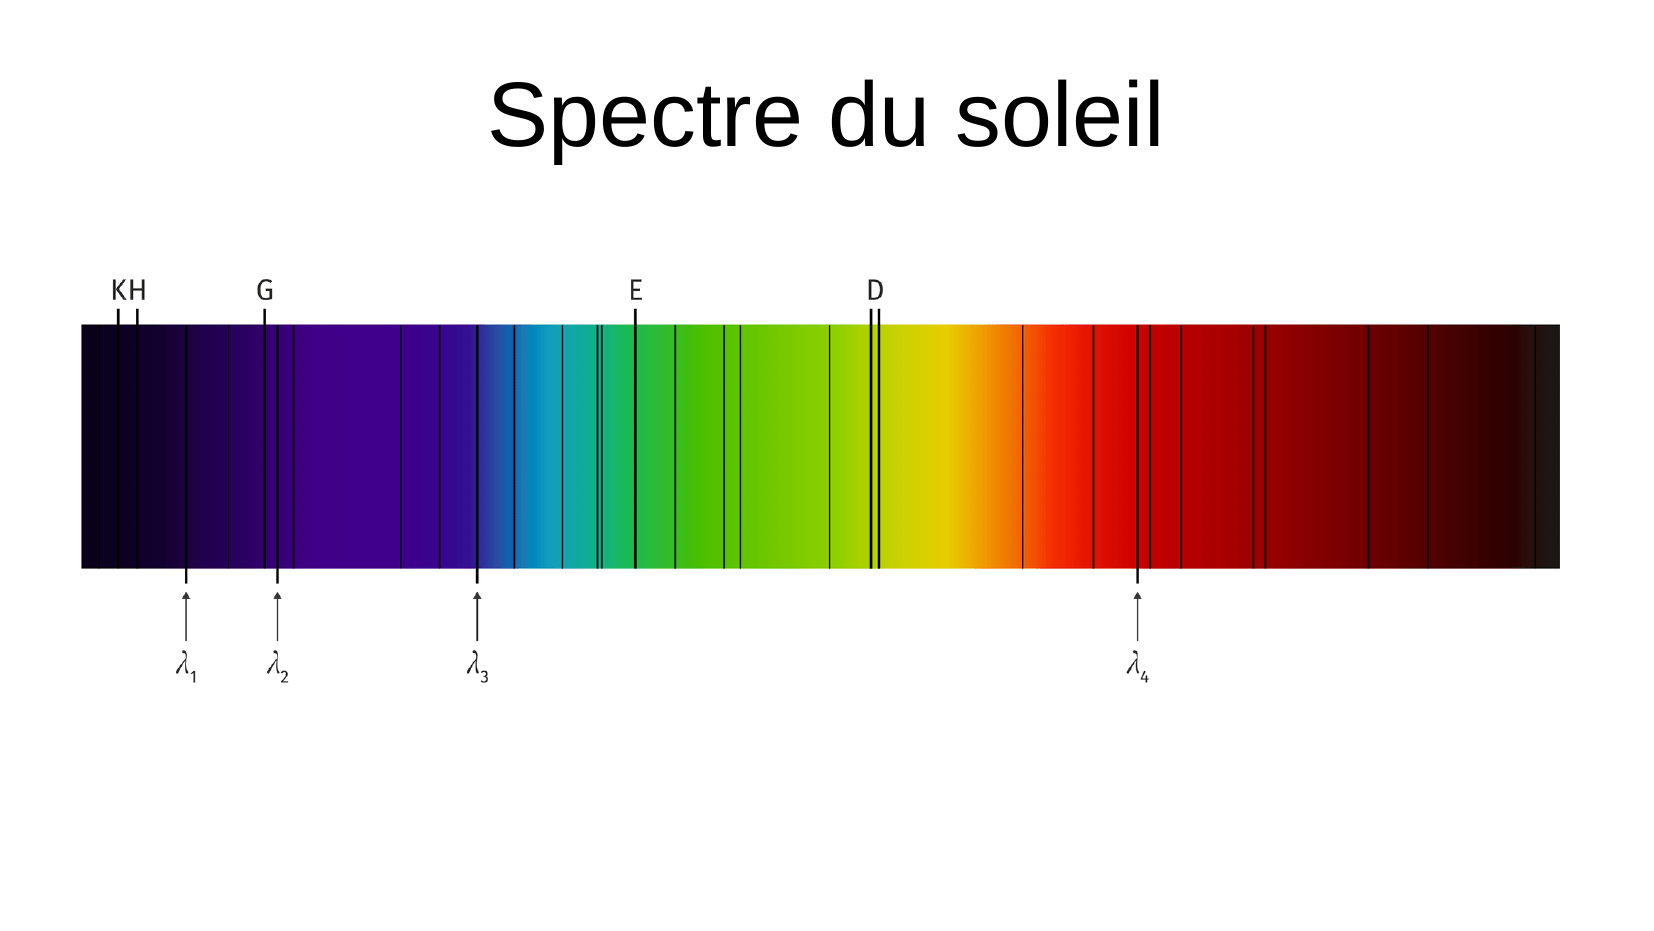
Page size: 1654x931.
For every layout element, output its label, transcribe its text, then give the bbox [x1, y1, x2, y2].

picture [76, 271, 1560, 688]
title Spectre du soleil [82, 37, 1571, 193]
